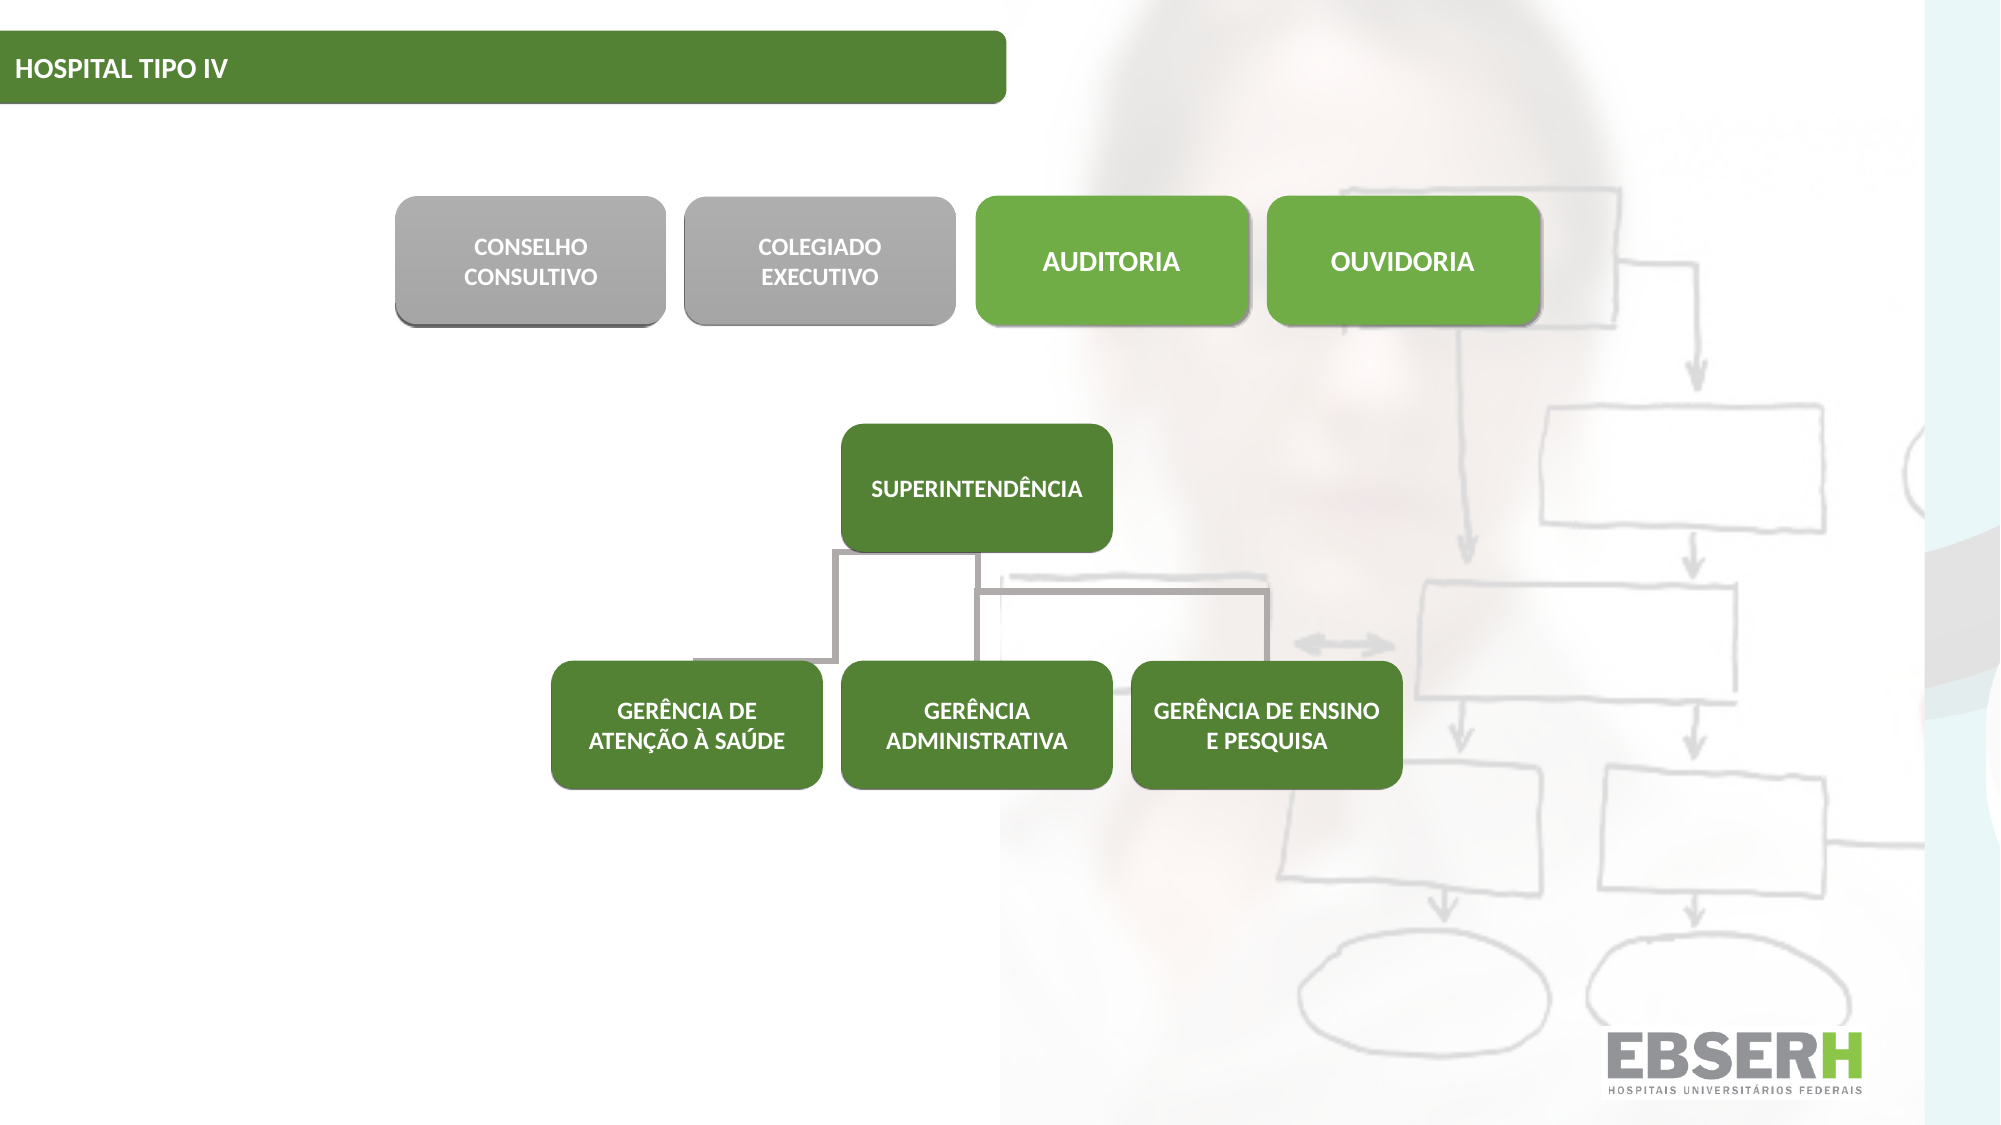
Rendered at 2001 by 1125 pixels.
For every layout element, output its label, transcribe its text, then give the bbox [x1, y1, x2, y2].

text_box OUVIDORIA [1267, 196, 1539, 325]
text_box GERÊNCIA DE ENSINO E PESQUISA [1131, 660, 1403, 789]
text_box CONSELHO CONSULTIVO [395, 196, 667, 325]
text_box AUDITORIA [976, 196, 1248, 325]
text_box COLEGIADO EXECUTIVO [684, 196, 956, 325]
text_box SUPERINTENDÊNCIA [841, 423, 1113, 552]
text_box HOSPITAL TIPO IV [0, 30, 1007, 103]
text_box GERÊNCIA ADMINISTRATIVA [841, 660, 1113, 789]
text_box GERÊNCIA DE ATENÇÃO À SAÚDE [551, 660, 823, 789]
